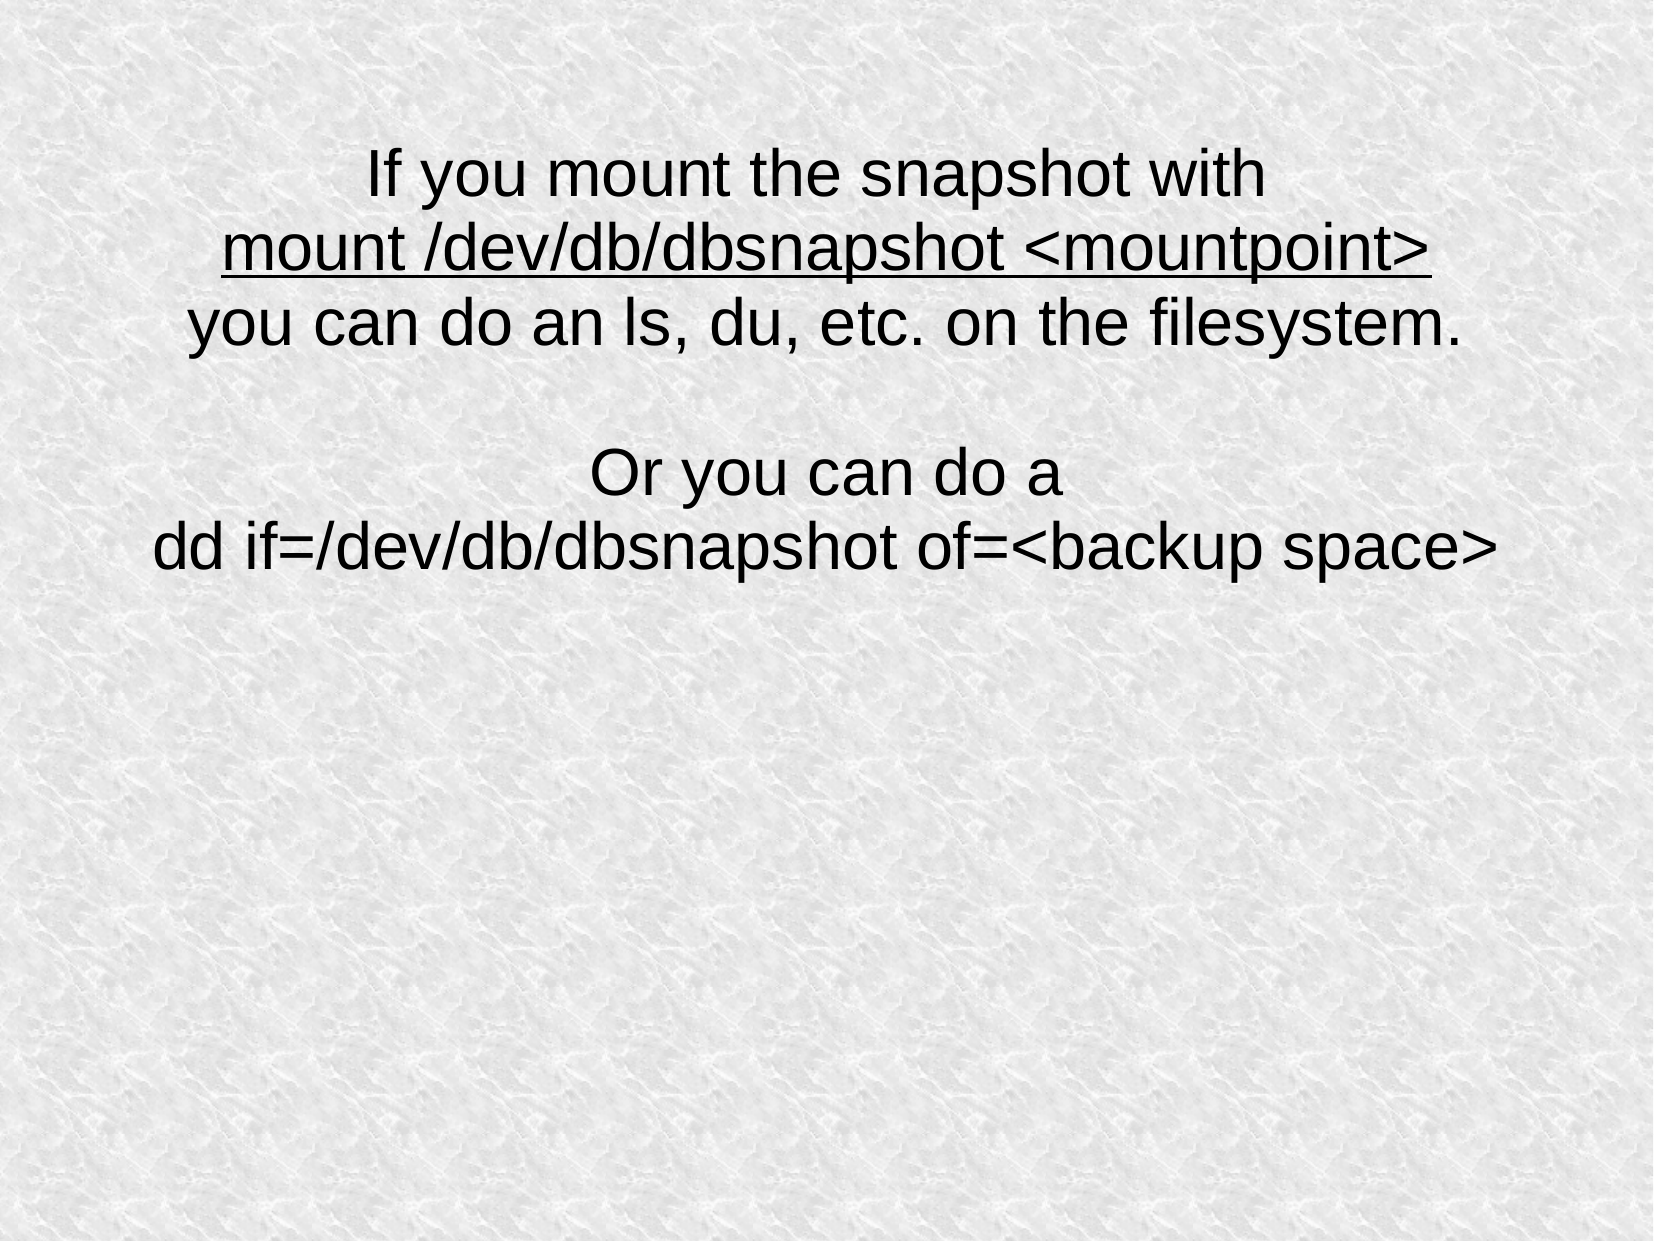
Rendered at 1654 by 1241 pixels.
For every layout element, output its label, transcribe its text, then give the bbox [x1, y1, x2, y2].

subtitle If you mount the snapshot with mount /dev/db/dbsnapshot <mountpoint> you can do an ls, du, etc. on the filesystem. Or you can do a dd if=/dev/db/dbsnapshot of=<backup space> [82, 37, 1571, 758]
picture [0, 0, 1654, 1241]
